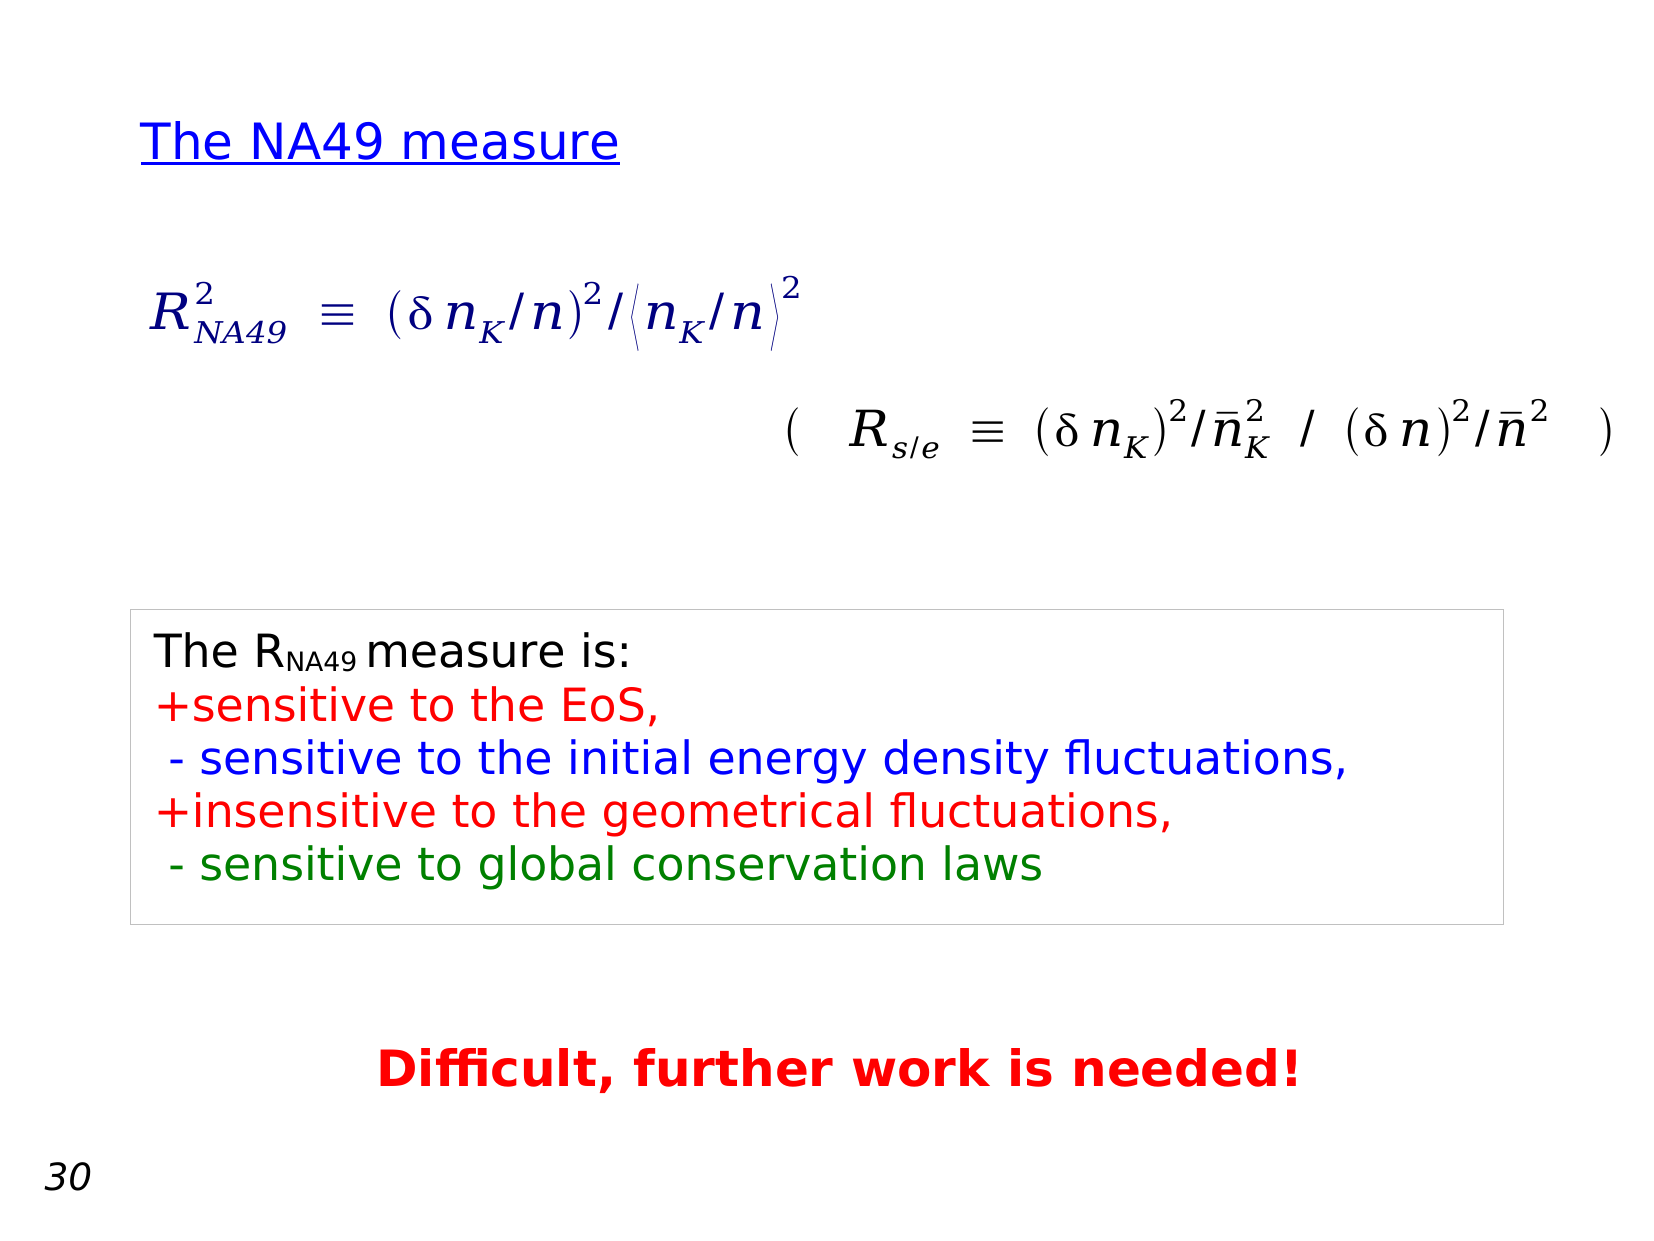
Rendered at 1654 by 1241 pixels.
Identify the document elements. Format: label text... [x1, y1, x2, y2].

text_box The RNA49 measure is: +sensitive to the EoS, - sensitive to the initial energy density fluctuations, +insensitive to the geometrical fluctuations, - sensitive to global conservation laws [153, 625, 1362, 907]
chart [777, 393, 1621, 466]
text_box Difficult, further work is needed! [376, 1040, 1310, 1099]
text_box The NA49 measure [140, 112, 622, 172]
chart [143, 270, 809, 354]
